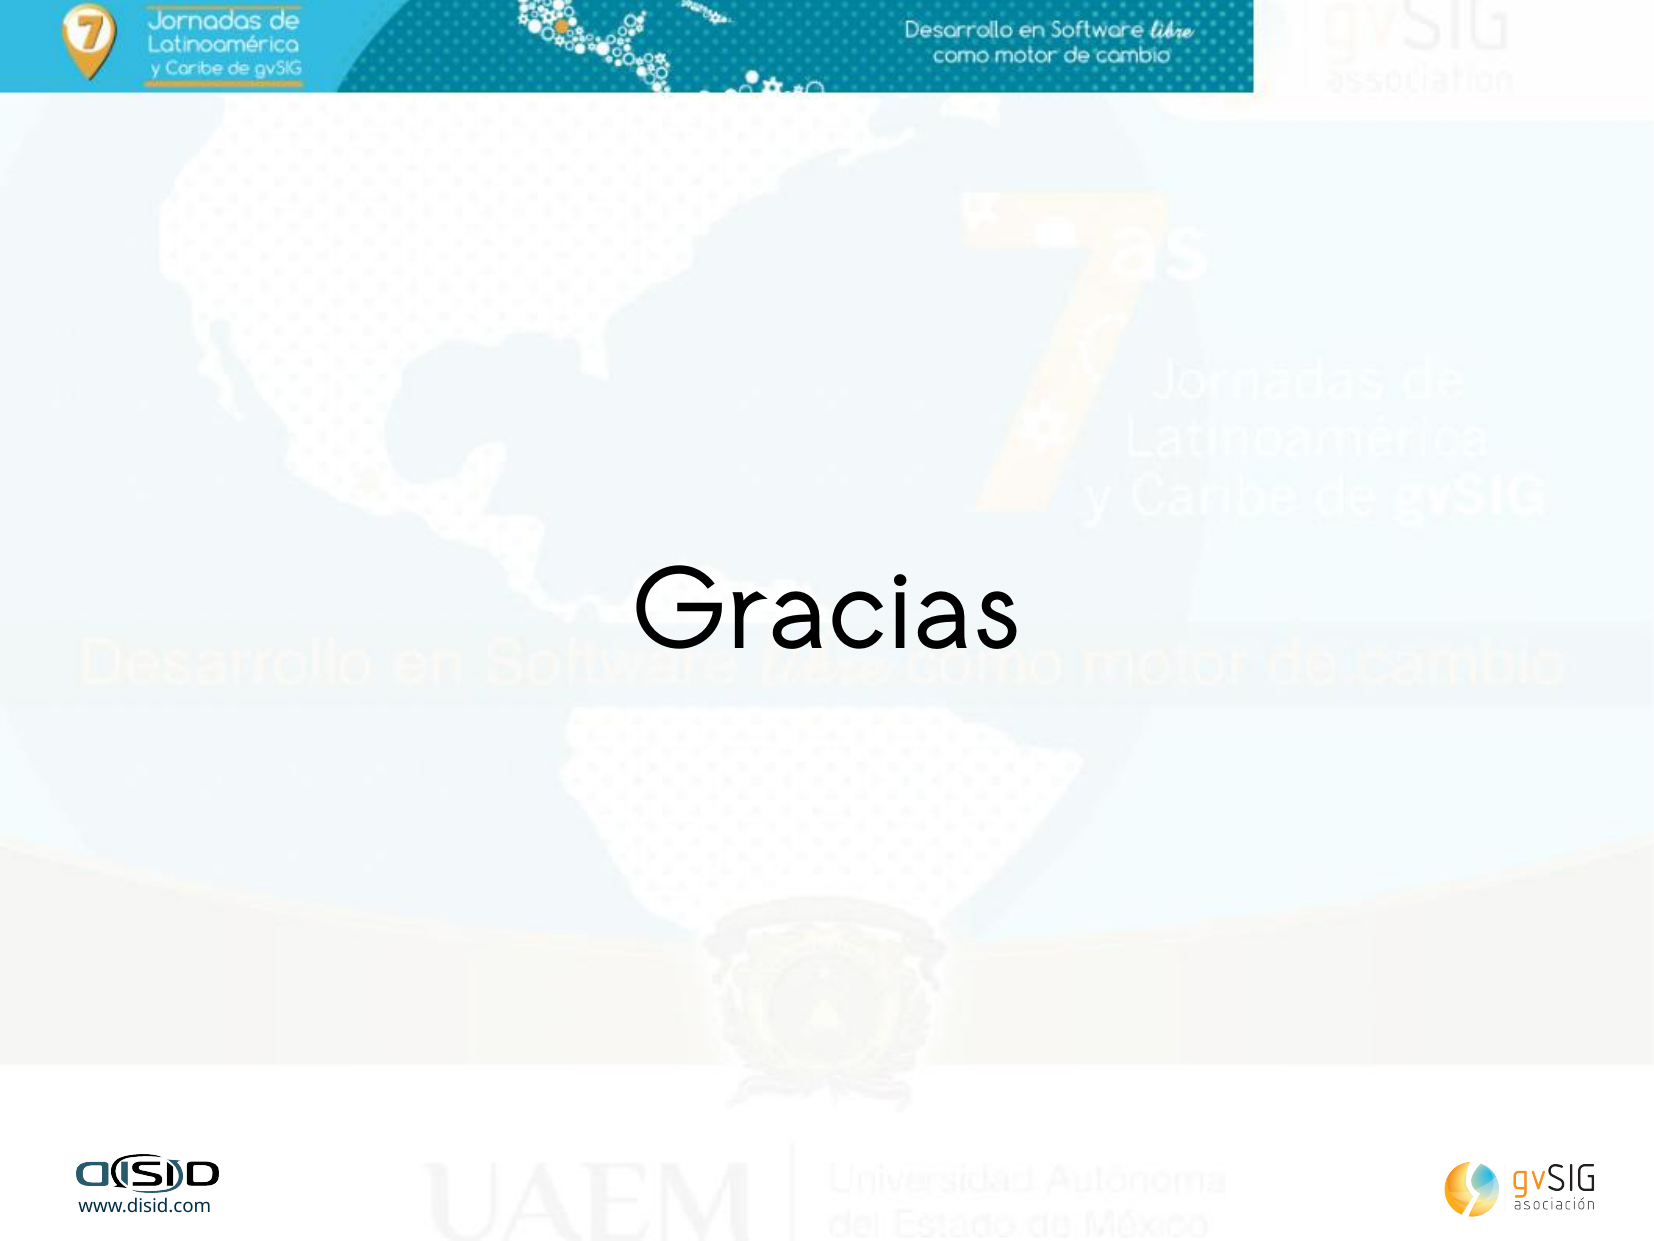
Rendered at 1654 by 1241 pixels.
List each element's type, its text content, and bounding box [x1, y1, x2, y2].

text_box Gracias [625, 535, 1028, 705]
picture [0, 0, 1654, 1241]
